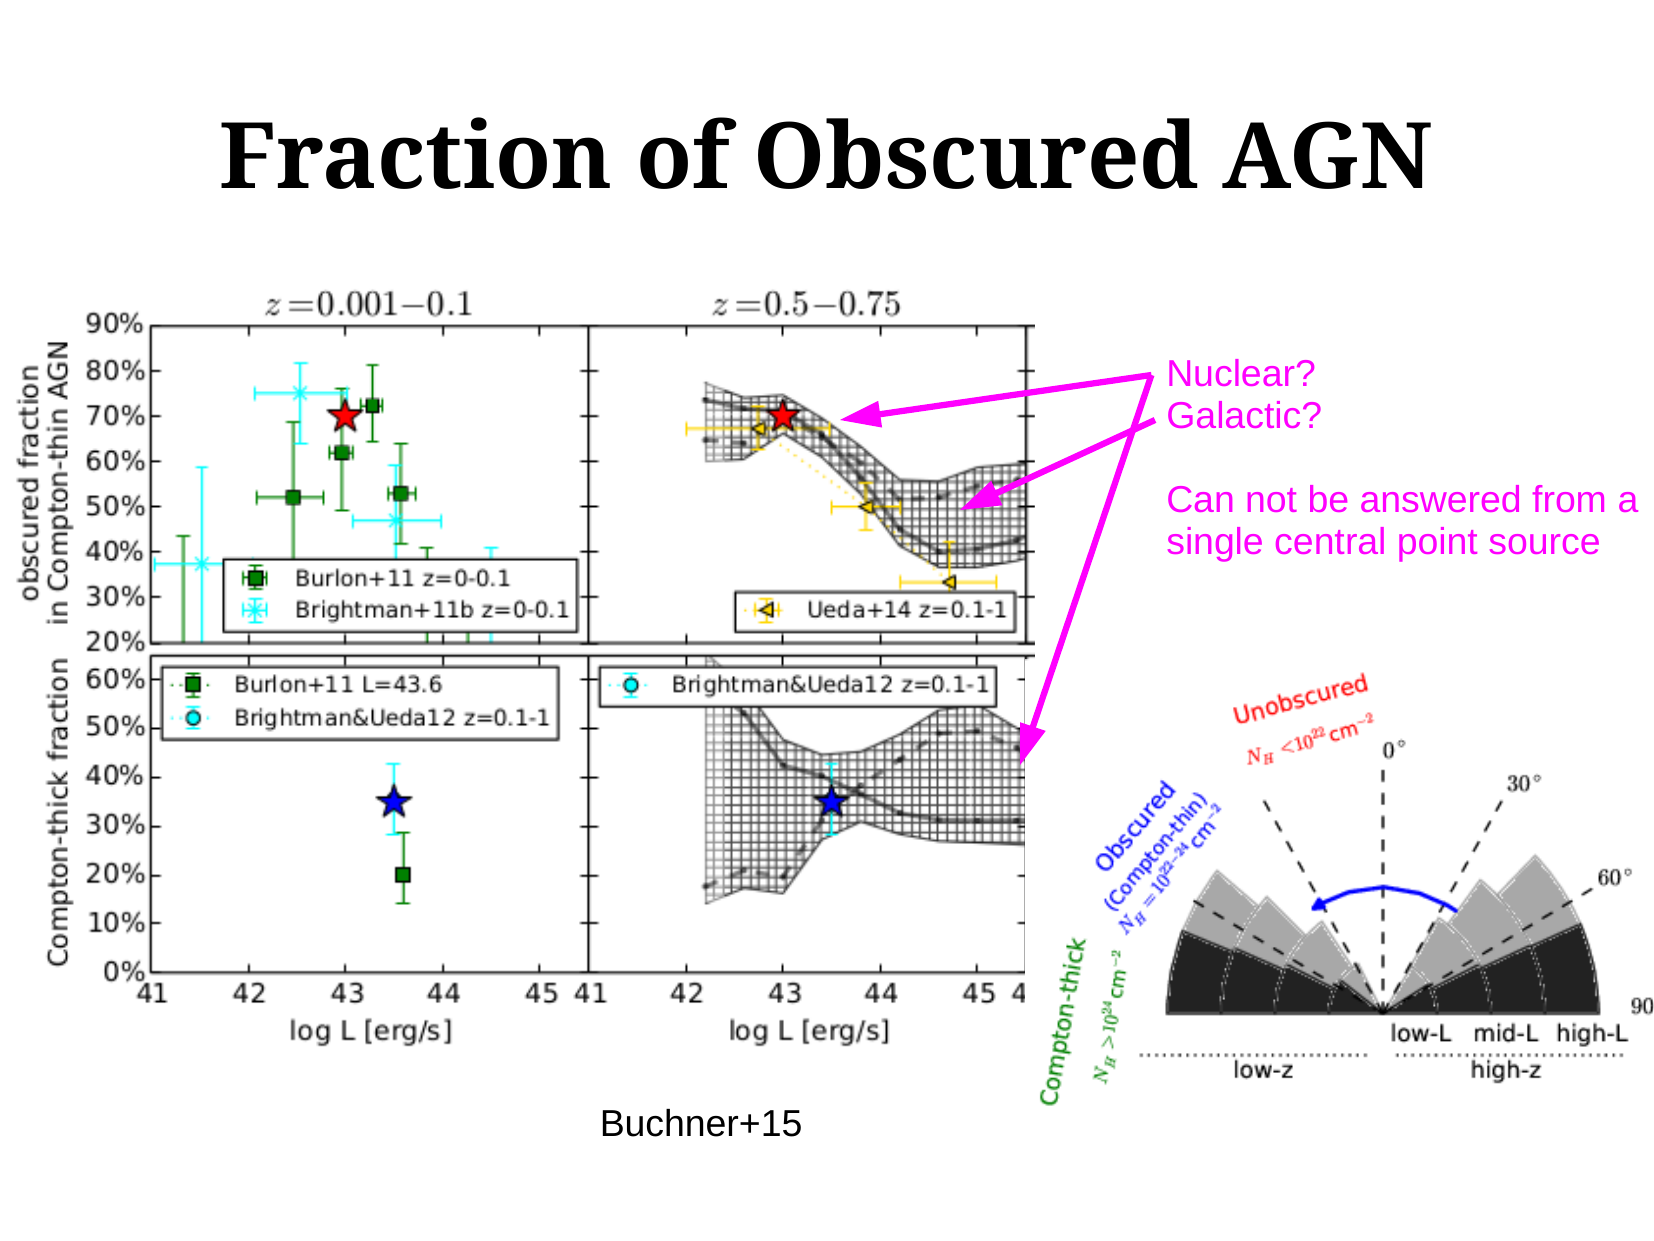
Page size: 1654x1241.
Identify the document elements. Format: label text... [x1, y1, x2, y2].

title Fraction of Obscured AGN [82, 49, 1571, 257]
text_box Nuclear? Galactic? Can not be answered from a single central point source [1151, 345, 1654, 631]
text_box Buchner+15 [585, 1095, 991, 1152]
picture [13, 285, 1654, 1241]
